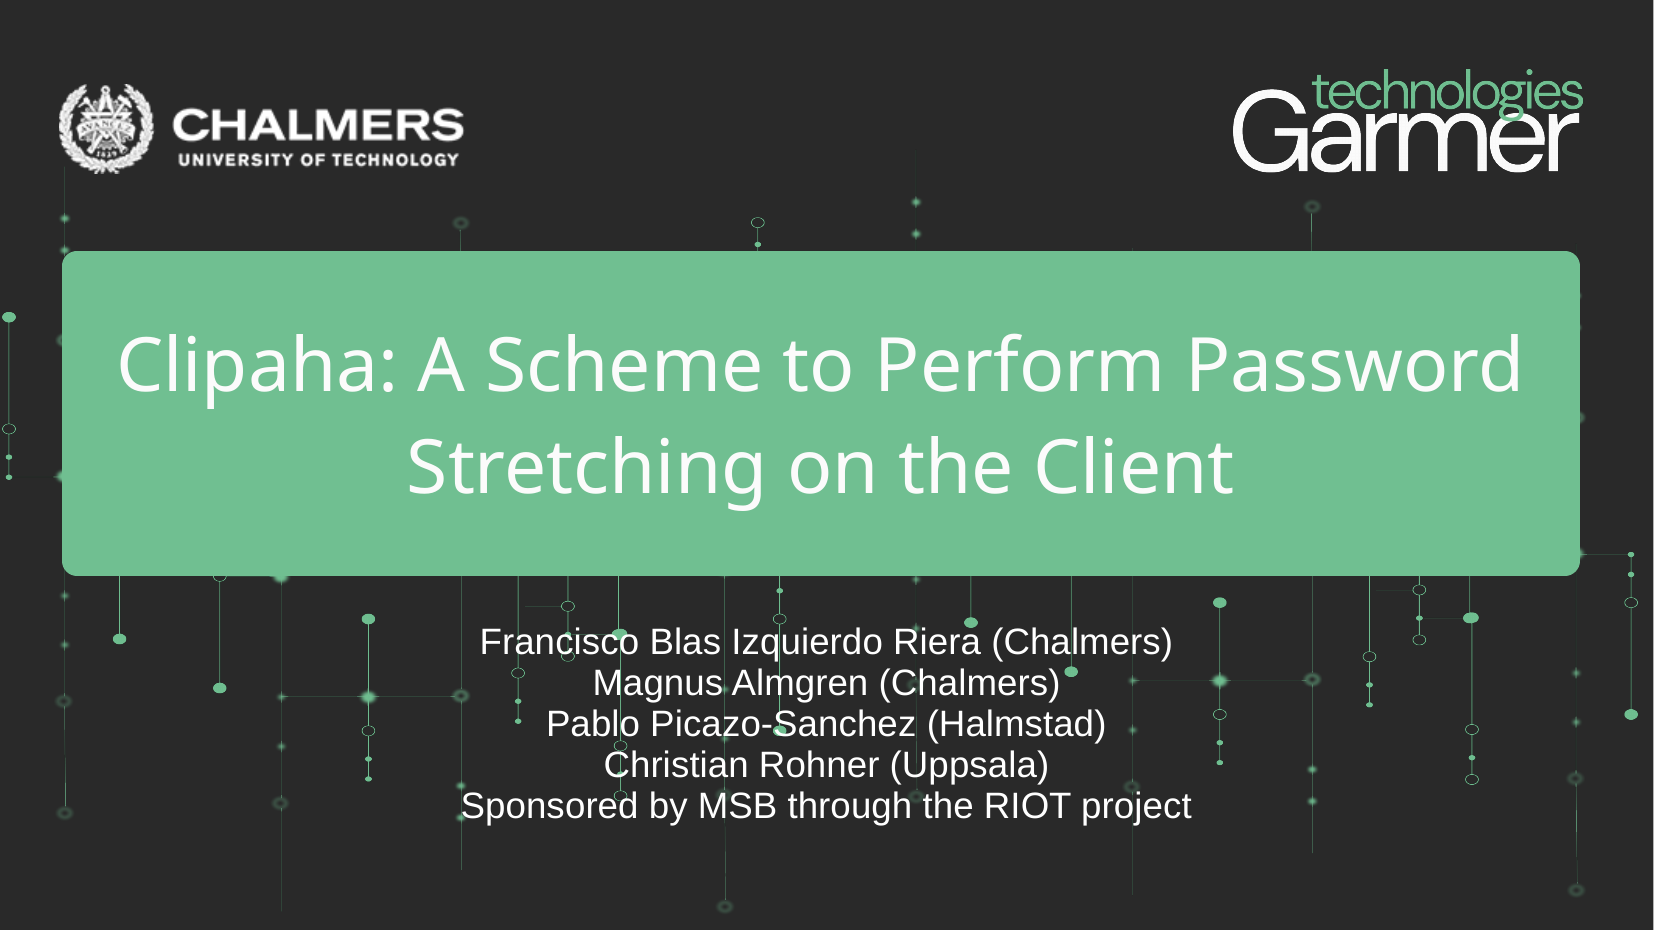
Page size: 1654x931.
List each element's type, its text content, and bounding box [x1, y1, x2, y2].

picture [0, 0, 1654, 928]
subtitle Francisco Blas Izquierdo Riera (Chalmers) Magnus Almgren (Chalmers) Pablo Picazo-Sanchez (Halmstad) Christian Rohner (Uppsala) Sponsored by MSB through the RIOT project [82, 620, 1571, 827]
title Clipaha: A Scheme to Perform Password Stretching on the Client [76, 265, 1565, 562]
